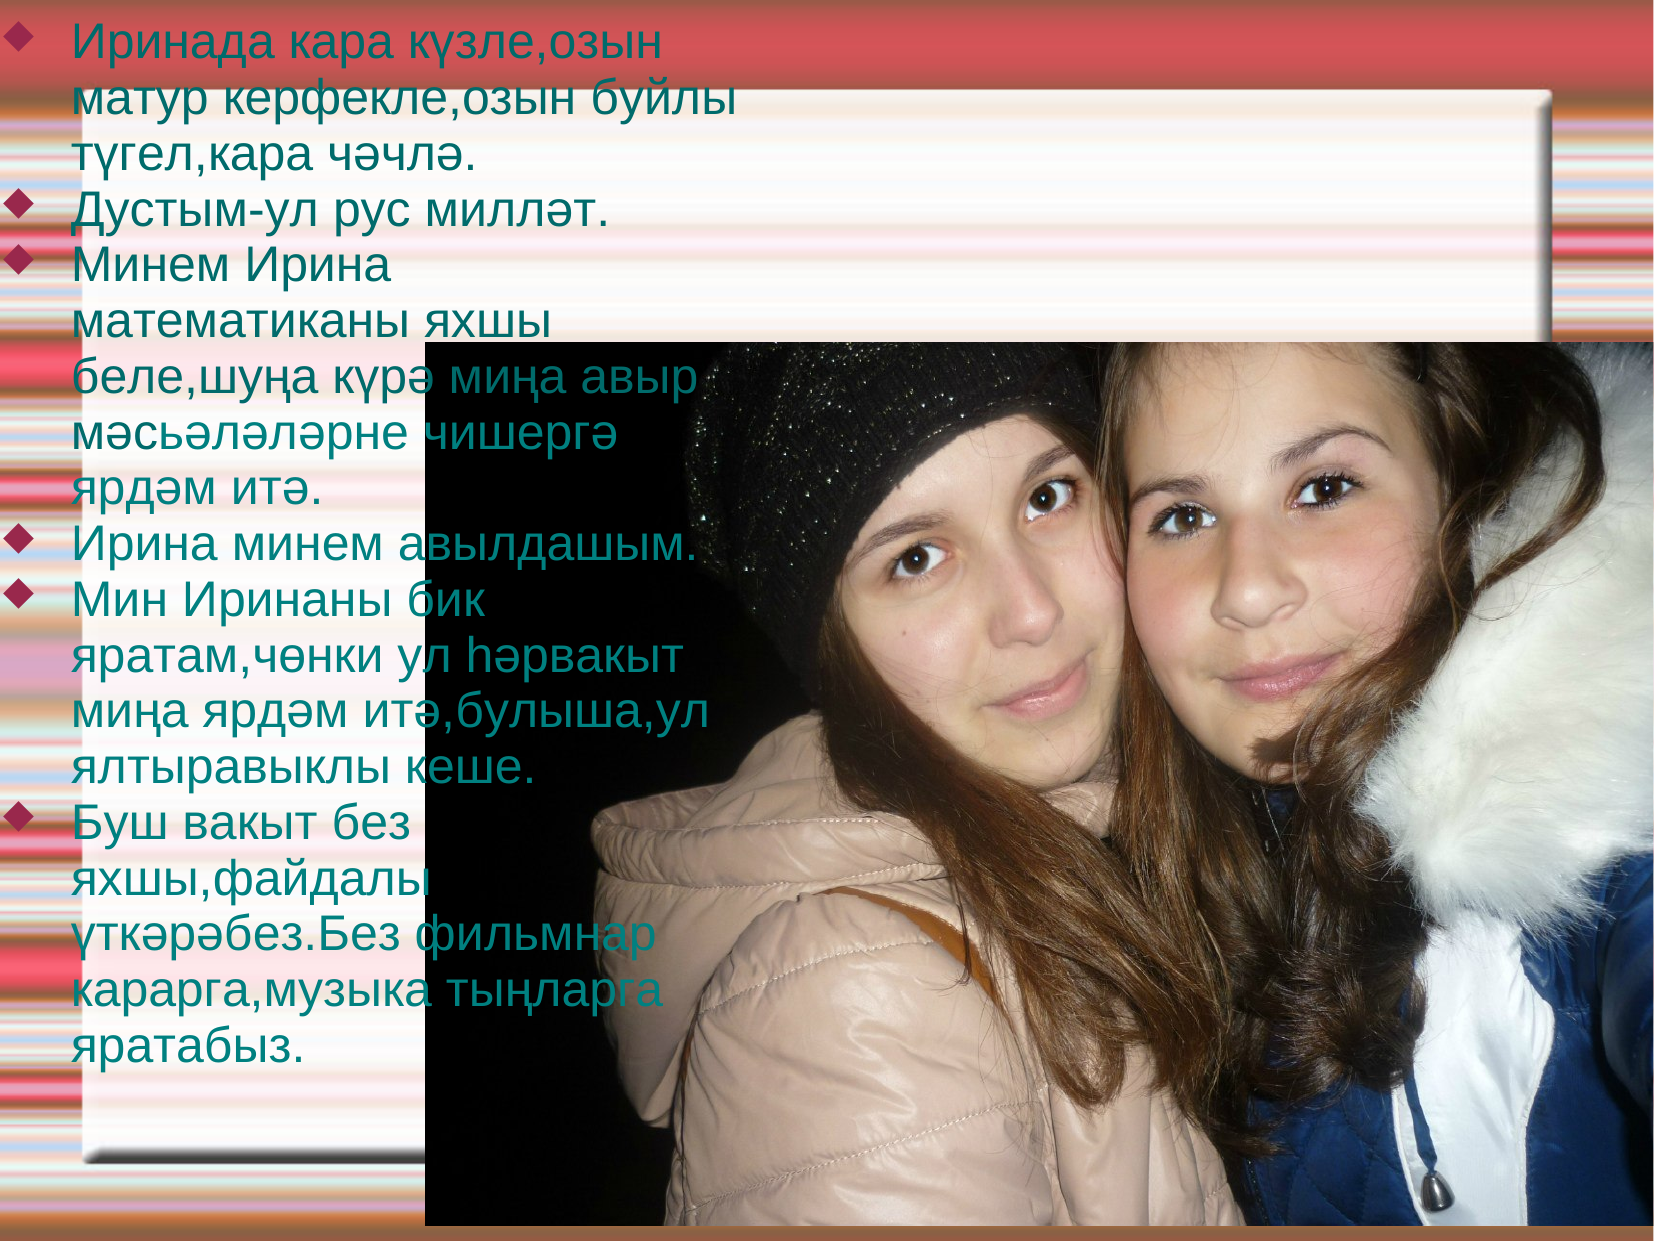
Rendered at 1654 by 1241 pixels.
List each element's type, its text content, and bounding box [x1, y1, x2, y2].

picture [0, 0, 1654, 1241]
list Иринада кара күзле,озын матур керфекле,озын буйлы түгел,кара чәчлә. Дустым-ул рус милләт. Минем Ирина математиканы яхшы беле,шуңа күрә миңа авыр мәсьәләләрне чишергә ярдәм итә. Ирина минем авылдашым. Мин Иринаны бик яратам,чөнки ул һәрвакыт миңа ярдәм итә,булыша,ул ялтыравыклы кеше. Буш вакыт без яхшы,файдалы үткәрәбез.Без фильмнар карарга,музыка тыңларга яратабыз. [0, 13, 745, 1158]
